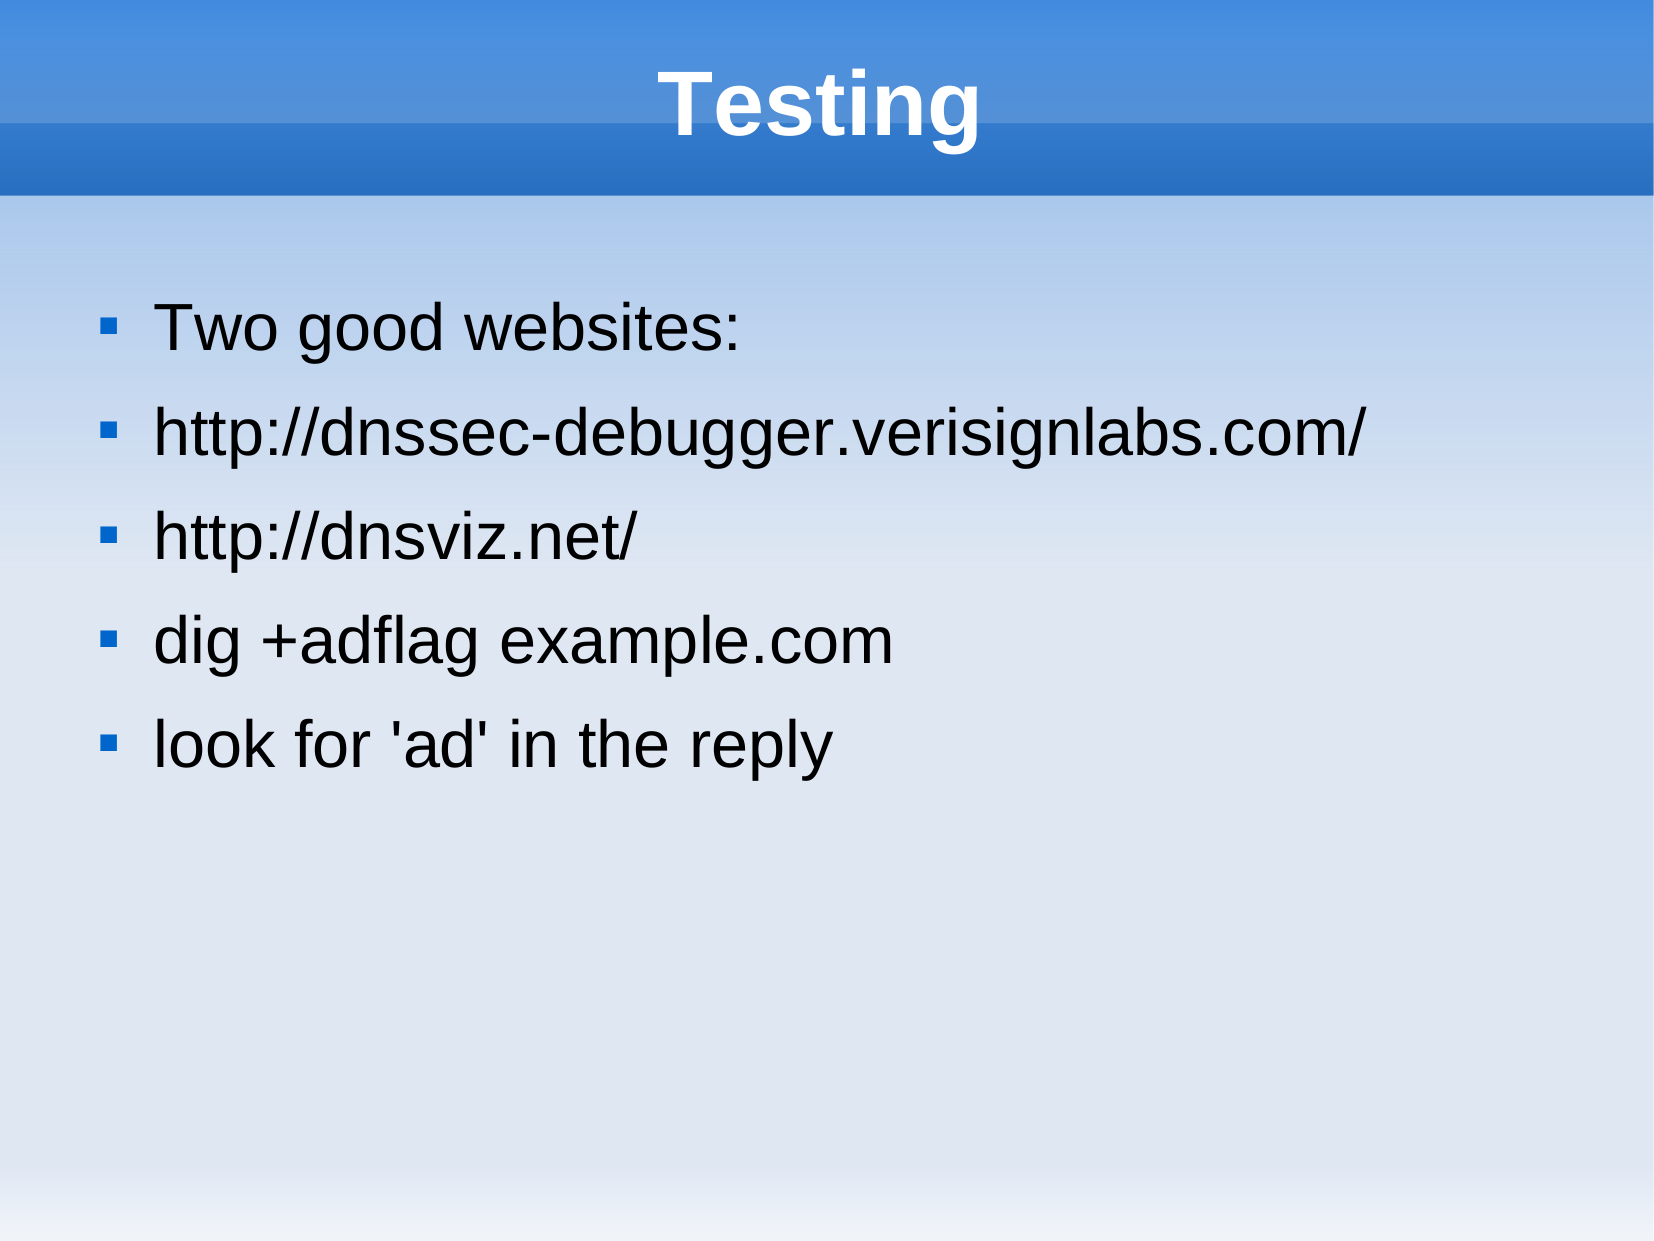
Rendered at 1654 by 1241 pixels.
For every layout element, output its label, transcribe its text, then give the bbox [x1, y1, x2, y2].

list Two good websites: http://dnssec-debugger.verisignlabs.com/ http://dnsviz.net/ dig +adflag example.com look for 'ad' in the reply [82, 290, 1571, 1109]
title Testing [76, 0, 1565, 208]
picture [0, 0, 1654, 1241]
